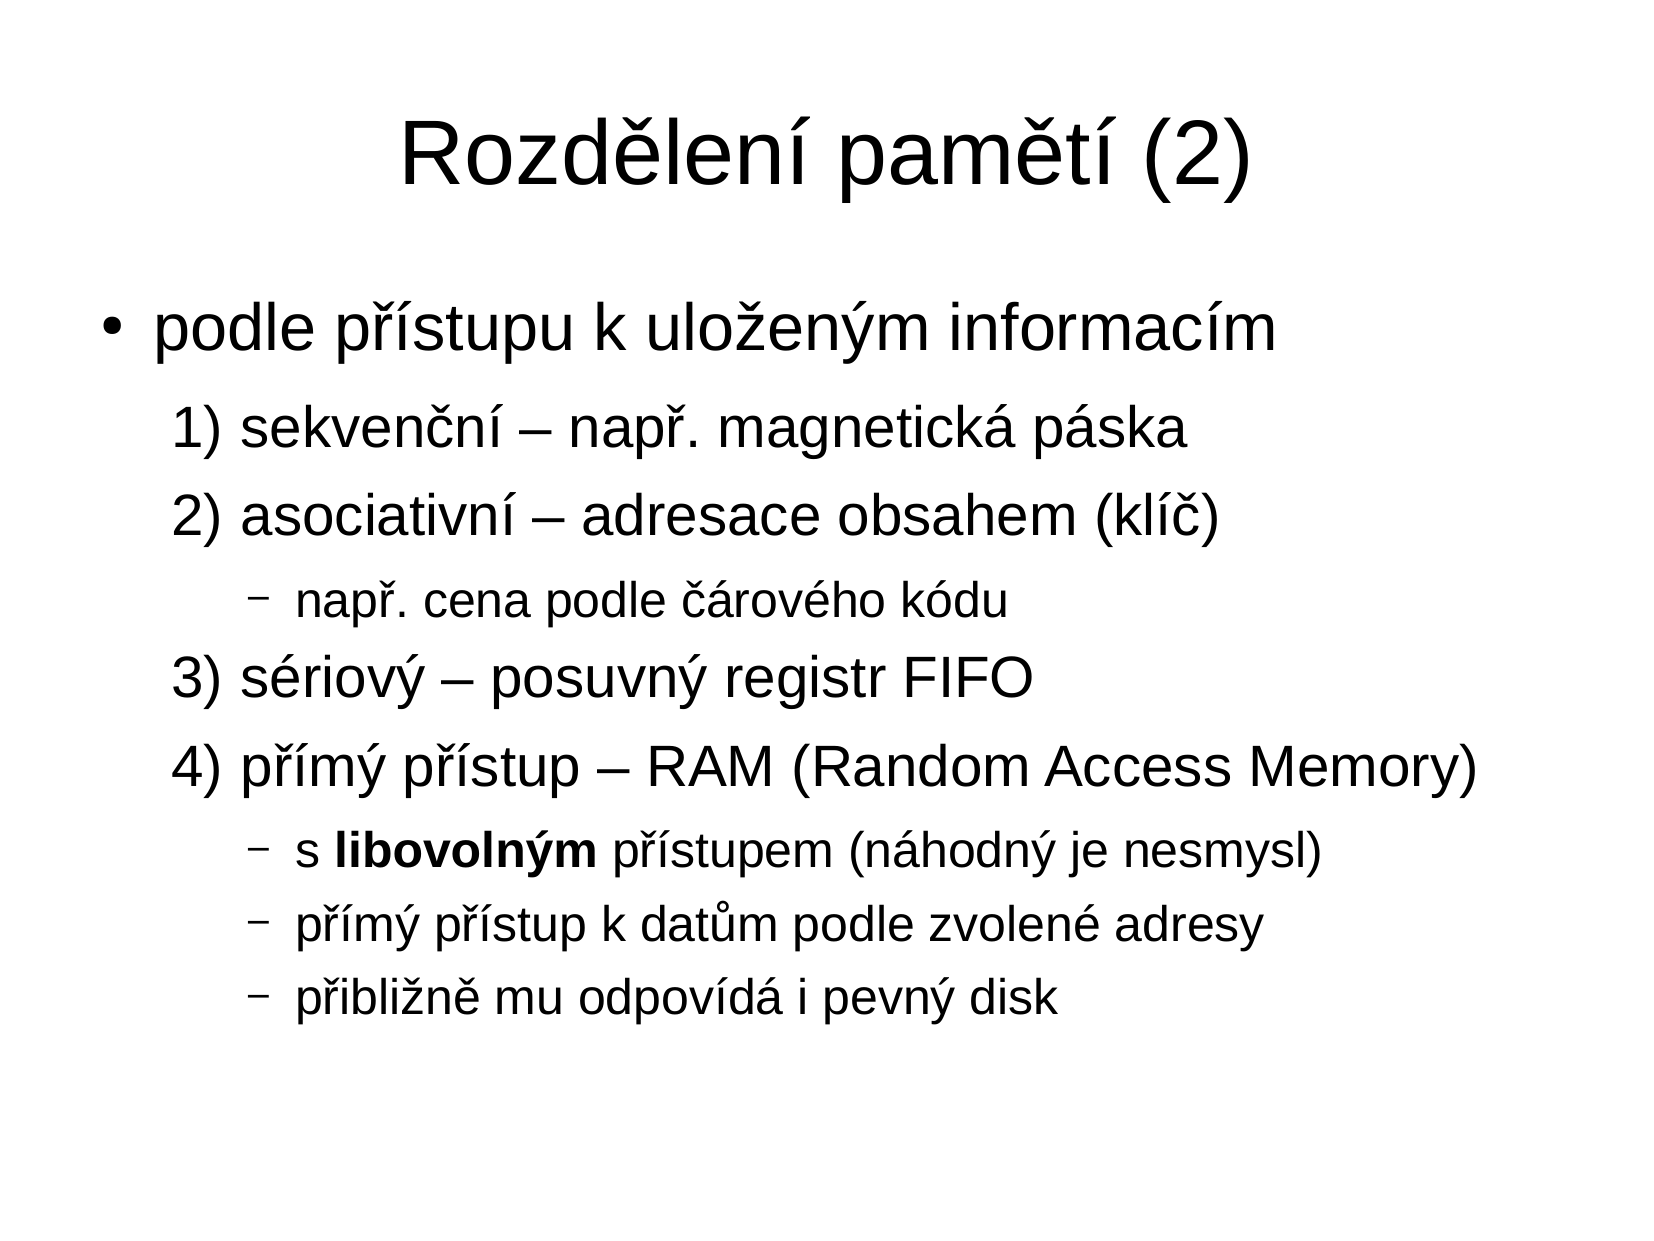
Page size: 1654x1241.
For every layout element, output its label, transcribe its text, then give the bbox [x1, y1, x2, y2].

title Rozdělení pamětí (2) [82, 56, 1571, 250]
list podle přístupu k uloženým informacím sekvenční – např. magnetická páska asociativní – adresace obsahem (klíč) např. cena podle čárového kódu sériový – posuvný registr FIFO přímý přístup – RAM (Random Access Memory) s libovolným přístupem (náhodný je nesmysl) přímý přístup k datům podle zvolené adresy přibližně mu odpovídá i pevný disk [82, 290, 1571, 1094]
